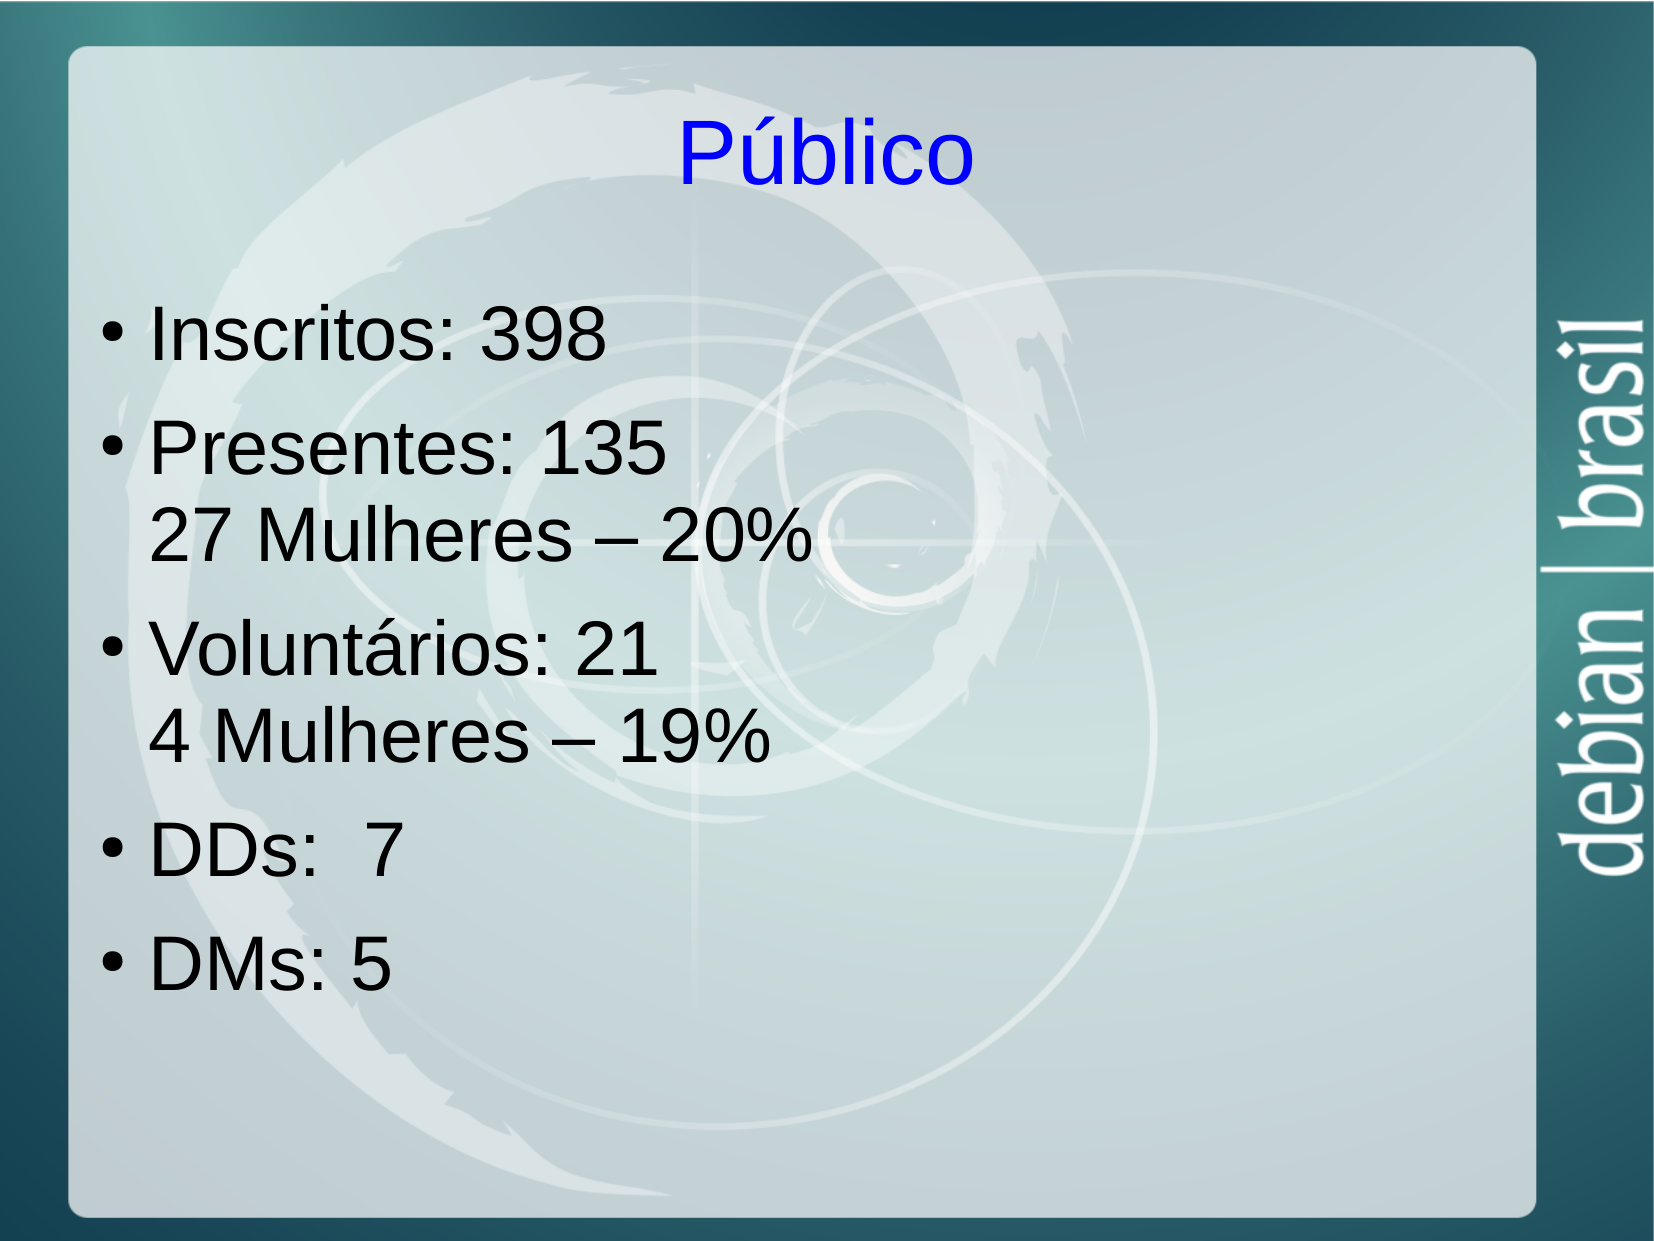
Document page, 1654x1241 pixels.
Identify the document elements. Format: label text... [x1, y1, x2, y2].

picture [0, 0, 1654, 1241]
list Inscritos: 398 Presentes: 135 27 Mulheres – 20% Voluntários: 21 4 Mulheres – 19% DDs: 7 DMs: 5 [82, 290, 1571, 1010]
title Público [82, 49, 1571, 257]
